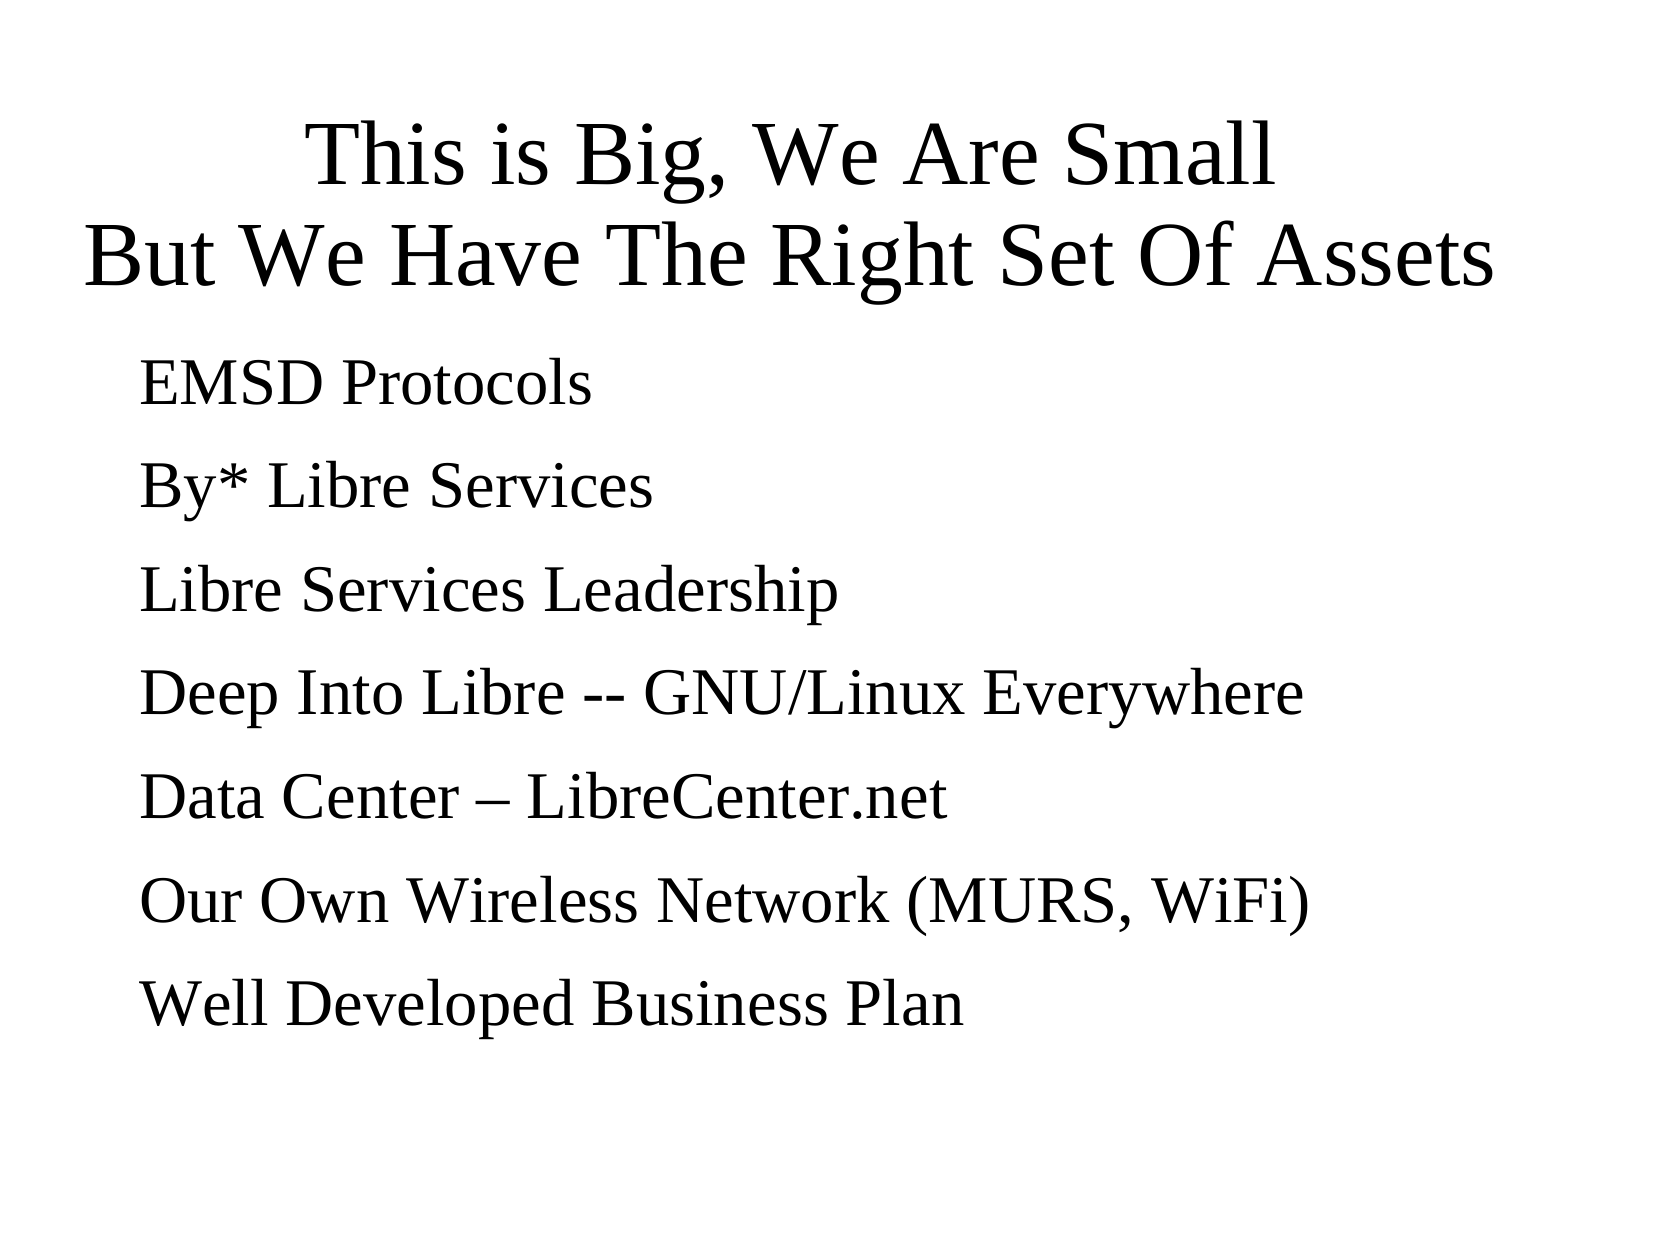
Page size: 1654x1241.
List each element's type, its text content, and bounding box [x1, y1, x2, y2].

title This is Big, We Are Small But We Have The Right Set Of Assets [0, 16, 1583, 392]
list EMSD Protocols By* Libre Services Libre Services Leadership Deep Into Libre -- GNU/Linux Everywhere Data Center – LibreCenter.net Our Own Wireless Network (MURS, WiFi) Well Developed Business Plan [121, 344, 1534, 1170]
